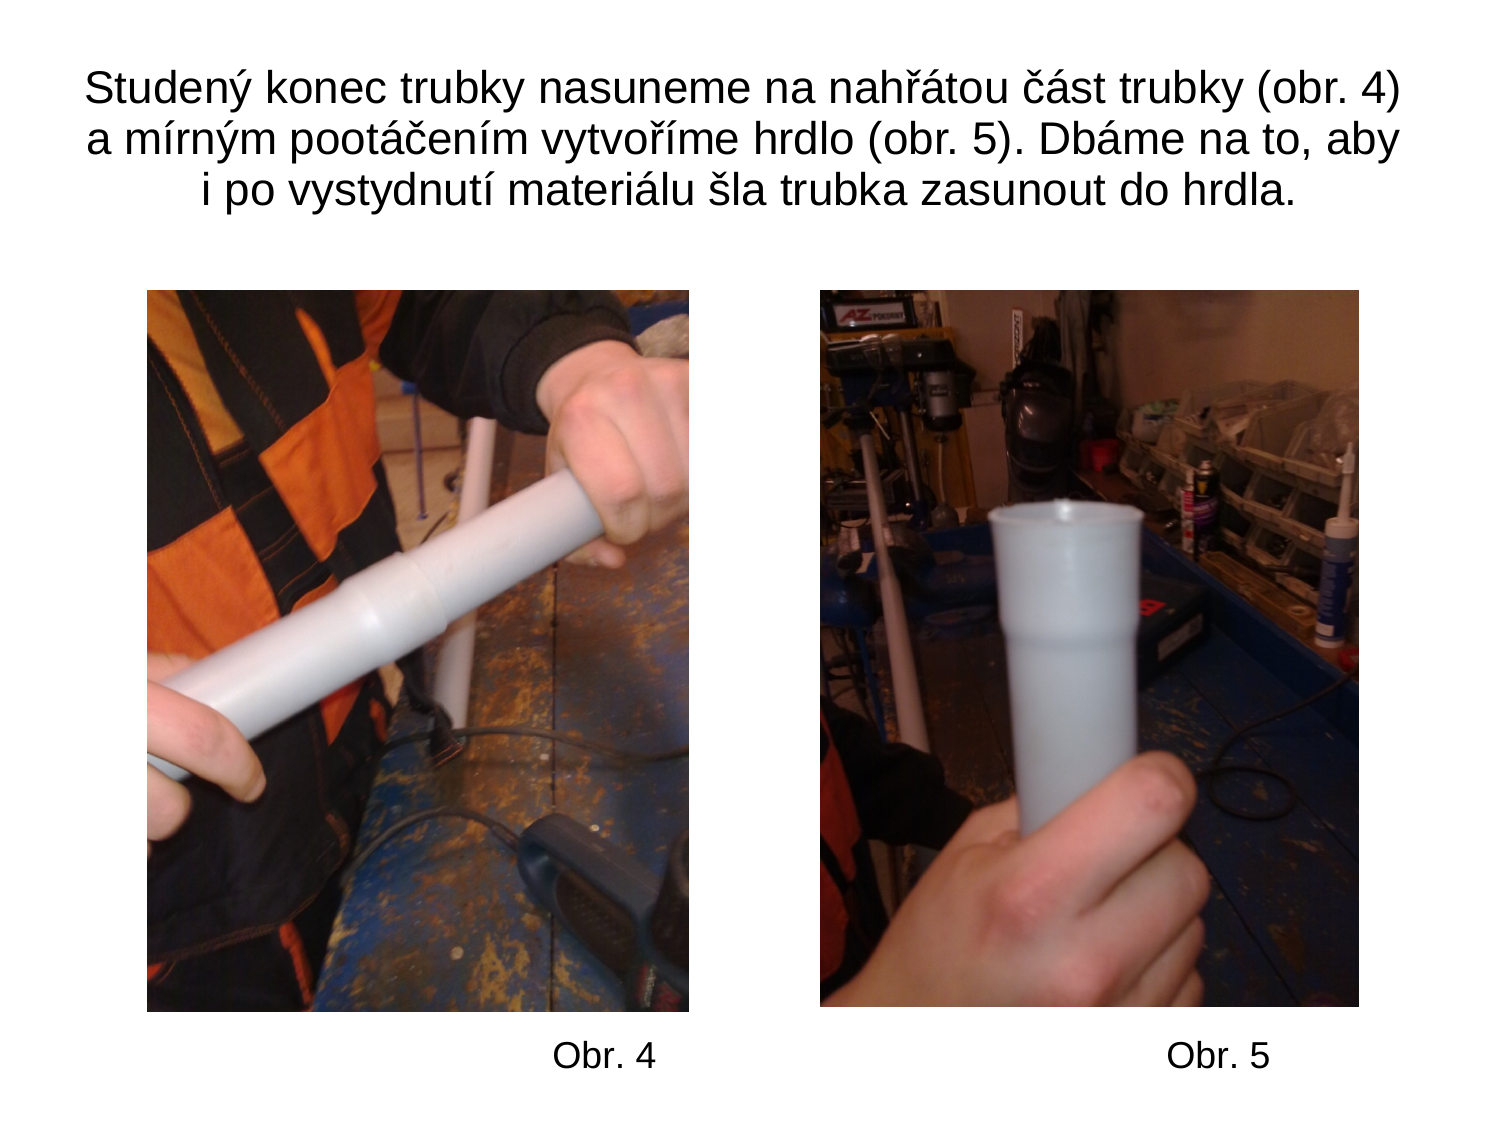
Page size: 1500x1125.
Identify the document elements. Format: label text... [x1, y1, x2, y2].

picture [820, 290, 1359, 1008]
picture [147, 290, 689, 1012]
text_box Obr. 4 [537, 1023, 715, 1084]
text_box Obr. 5 [1151, 1023, 1353, 1084]
title Studený konec trubky nasuneme na nahřátou část trubky (obr. 4) a mírným pootáčením vytvoříme hrdlo (obr. 5). Dbáme na to, aby i po vystydnutí materiálu šla trubka zasunout do hrdla. [53, 45, 1447, 233]
